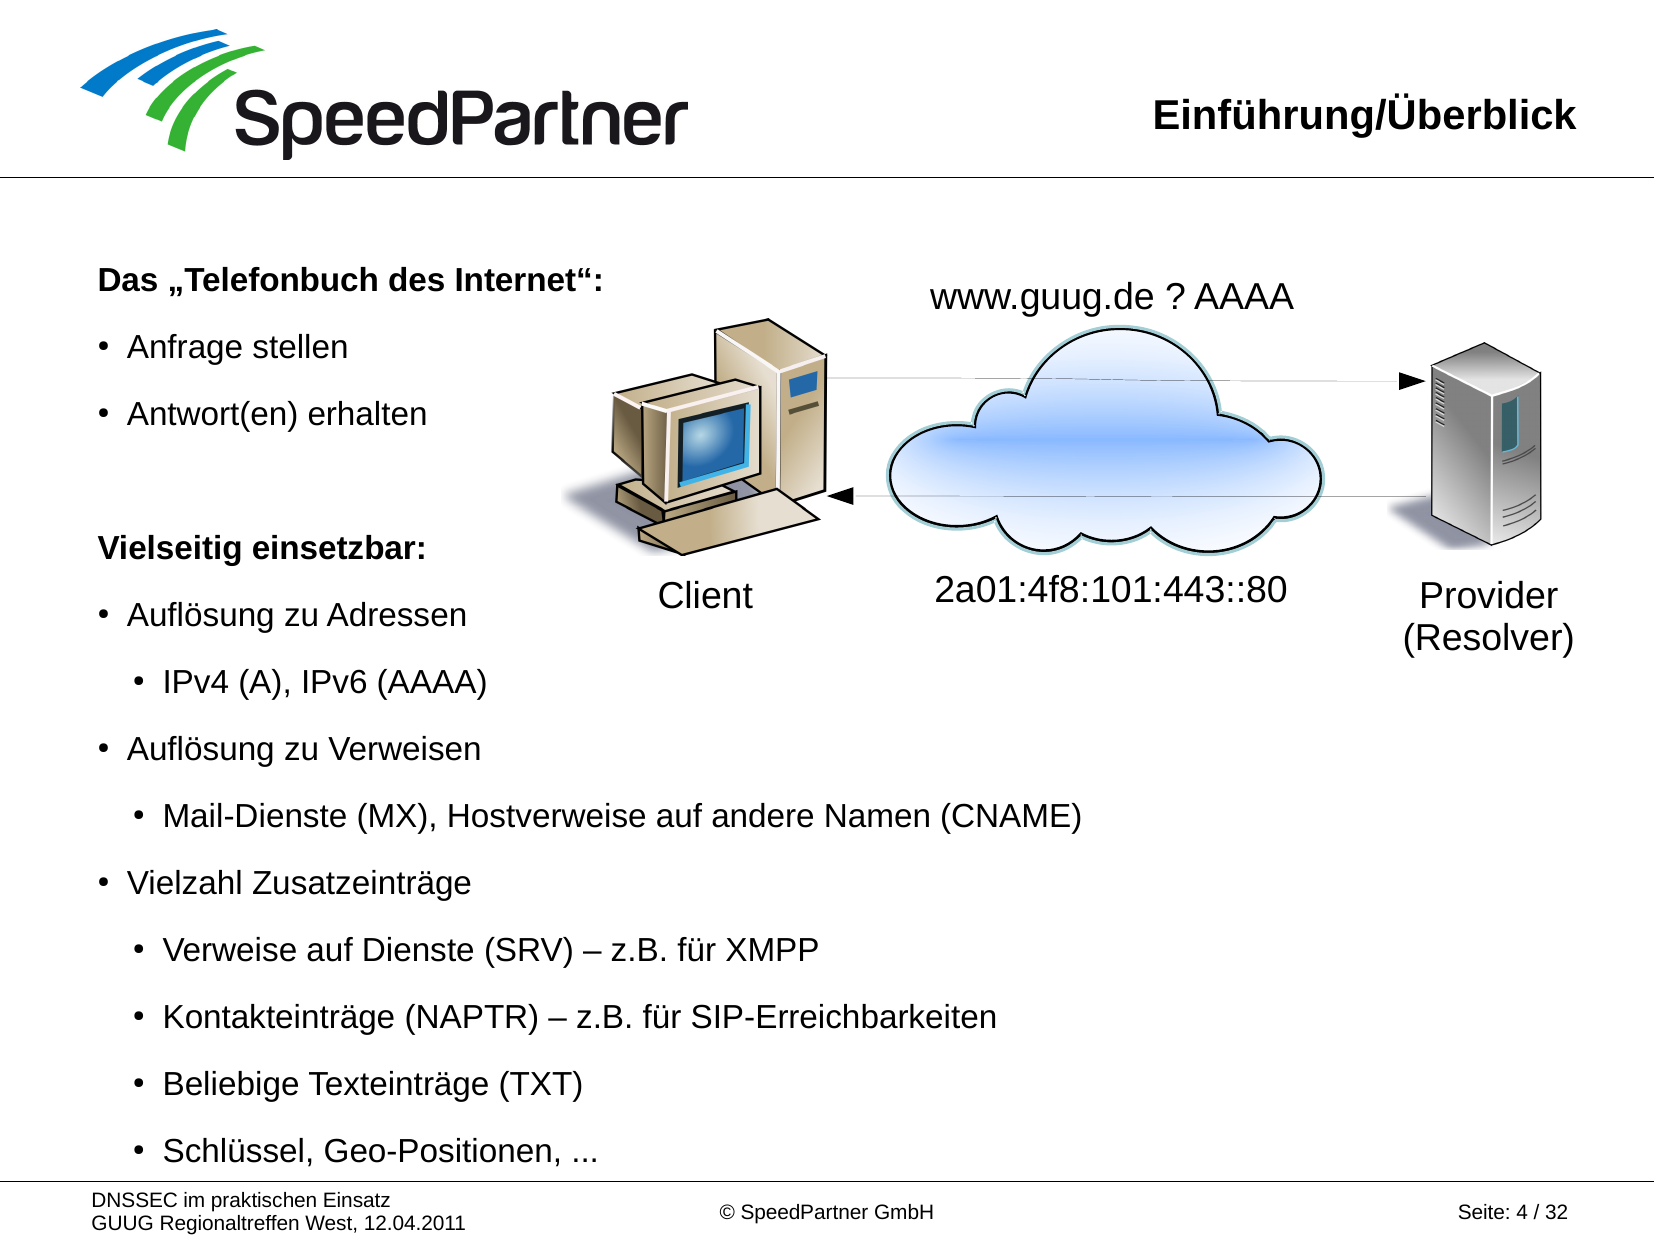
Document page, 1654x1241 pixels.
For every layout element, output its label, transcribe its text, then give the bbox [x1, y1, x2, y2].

picture [885, 324, 1326, 380]
text_box 2a01:4f8:101:443::80 [919, 561, 1303, 618]
picture [1387, 342, 1542, 550]
title Einführung/Überblick [590, 70, 1577, 160]
text_box Client [642, 566, 768, 624]
text_box Das „Telefonbuch des Internet“: Anfrage stellen Antwort(en) erhalten Vielseitig einsetzbar: Auflösung zu Adressen IPv4 (A), IPv6 (AAAA) Auflösung zu Verweisen Mail-Dienste (MX), Hostverweise auf andere Namen (CNAME) Vielzahl Zusatzeinträge Verweise auf Dienste (SRV) – z.B. für XMPP Kontakteinträge (NAPTR) – z.B. für SIP-Erreichbarkeiten Beliebige Texteinträge (TXT) Schlüssel, Geo-Positionen, ... [82, 253, 1565, 1178]
text_box Provider (Resolver) [1387, 566, 1590, 666]
picture [885, 379, 1326, 496]
text_box www.guug.de ? AAAA [915, 267, 1308, 325]
picture [885, 497, 1326, 557]
picture [561, 318, 828, 556]
picture [80, 29, 688, 160]
